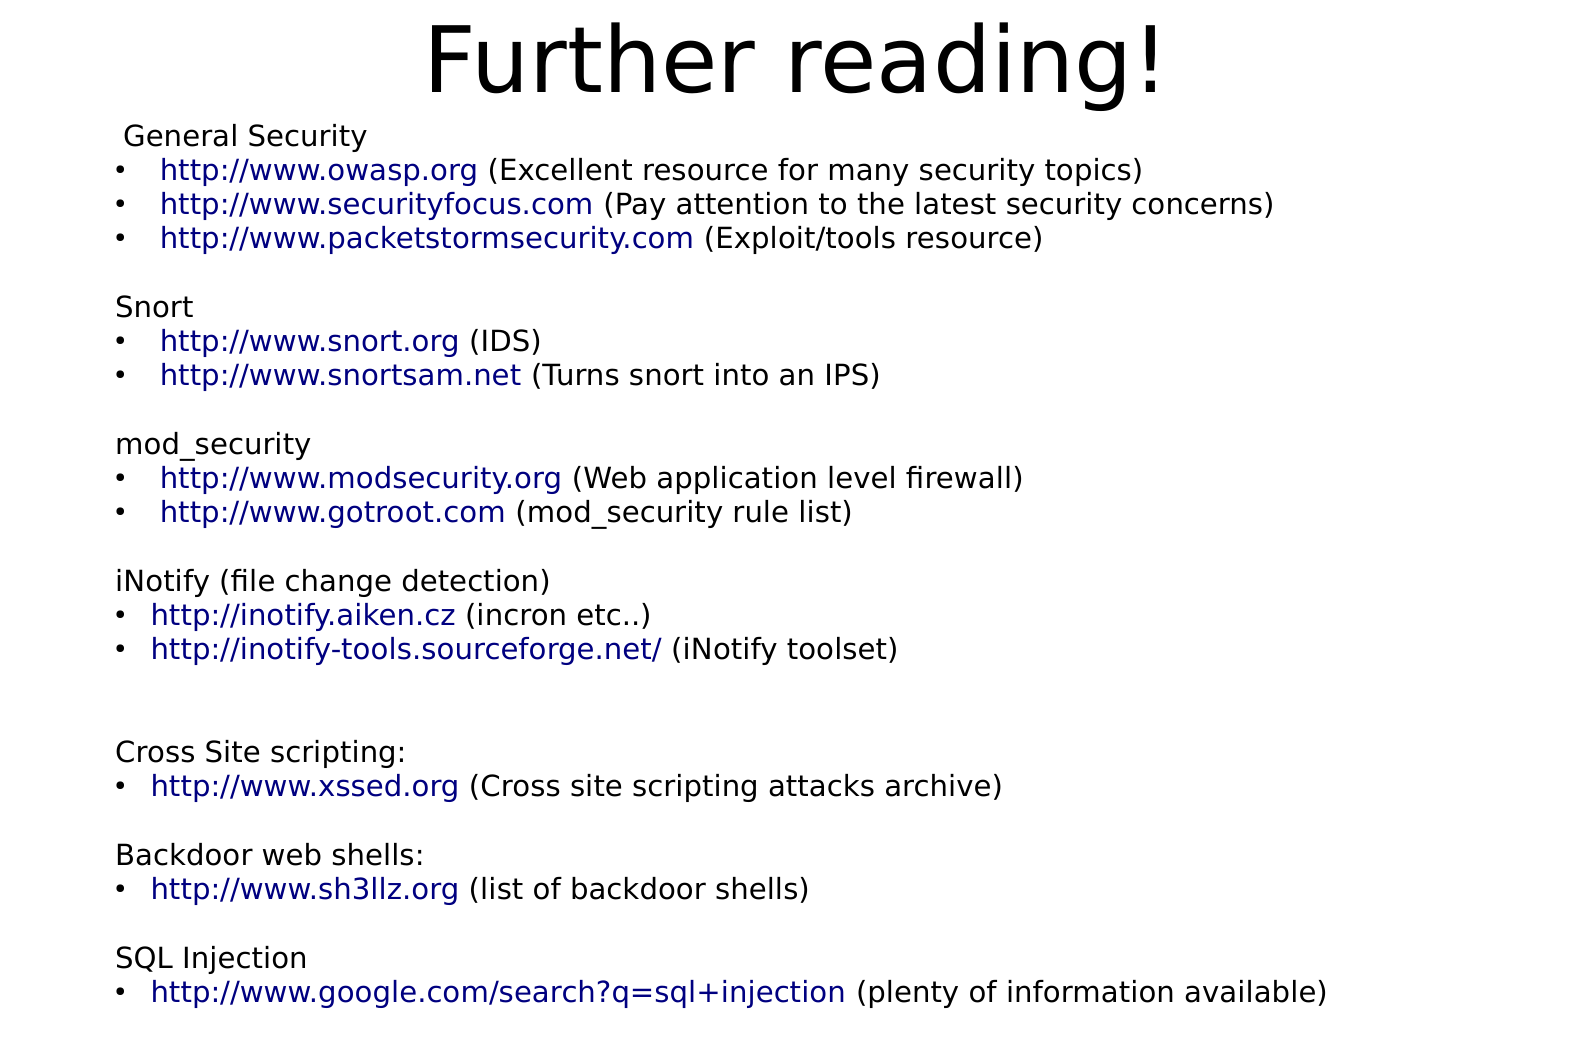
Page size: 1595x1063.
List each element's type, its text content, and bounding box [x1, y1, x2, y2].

subtitle General Security http://www.owasp.org (Excellent resource for many security topics) http://www.securityfocus.com (Pay attention to the latest security concerns) http://www.packetstormsecurity.com (Exploit/tools resource) Snort http://www.snort.org (IDS) http://www.snortsam.net (Turns snort into an IPS) mod_security http://www.modsecurity.org (Web application level firewall) http://www.gotroot.com (mod_security rule list) iNotify (file change detection) http://inotify.aiken.cz (incron etc..) http://inotify-tools.sourceforge.net/ (iNotify toolset) Cross Site scripting: http://www.xssed.org (Cross site scripting attacks archive) Backdoor web shells: http://www.sh3llz.org (list of backdoor shells) SQL Injection http://www.google.com/search?q=sql+injection (plenty of information available) [79, 118, 1515, 1010]
title Further reading! [79, 0, 1515, 118]
